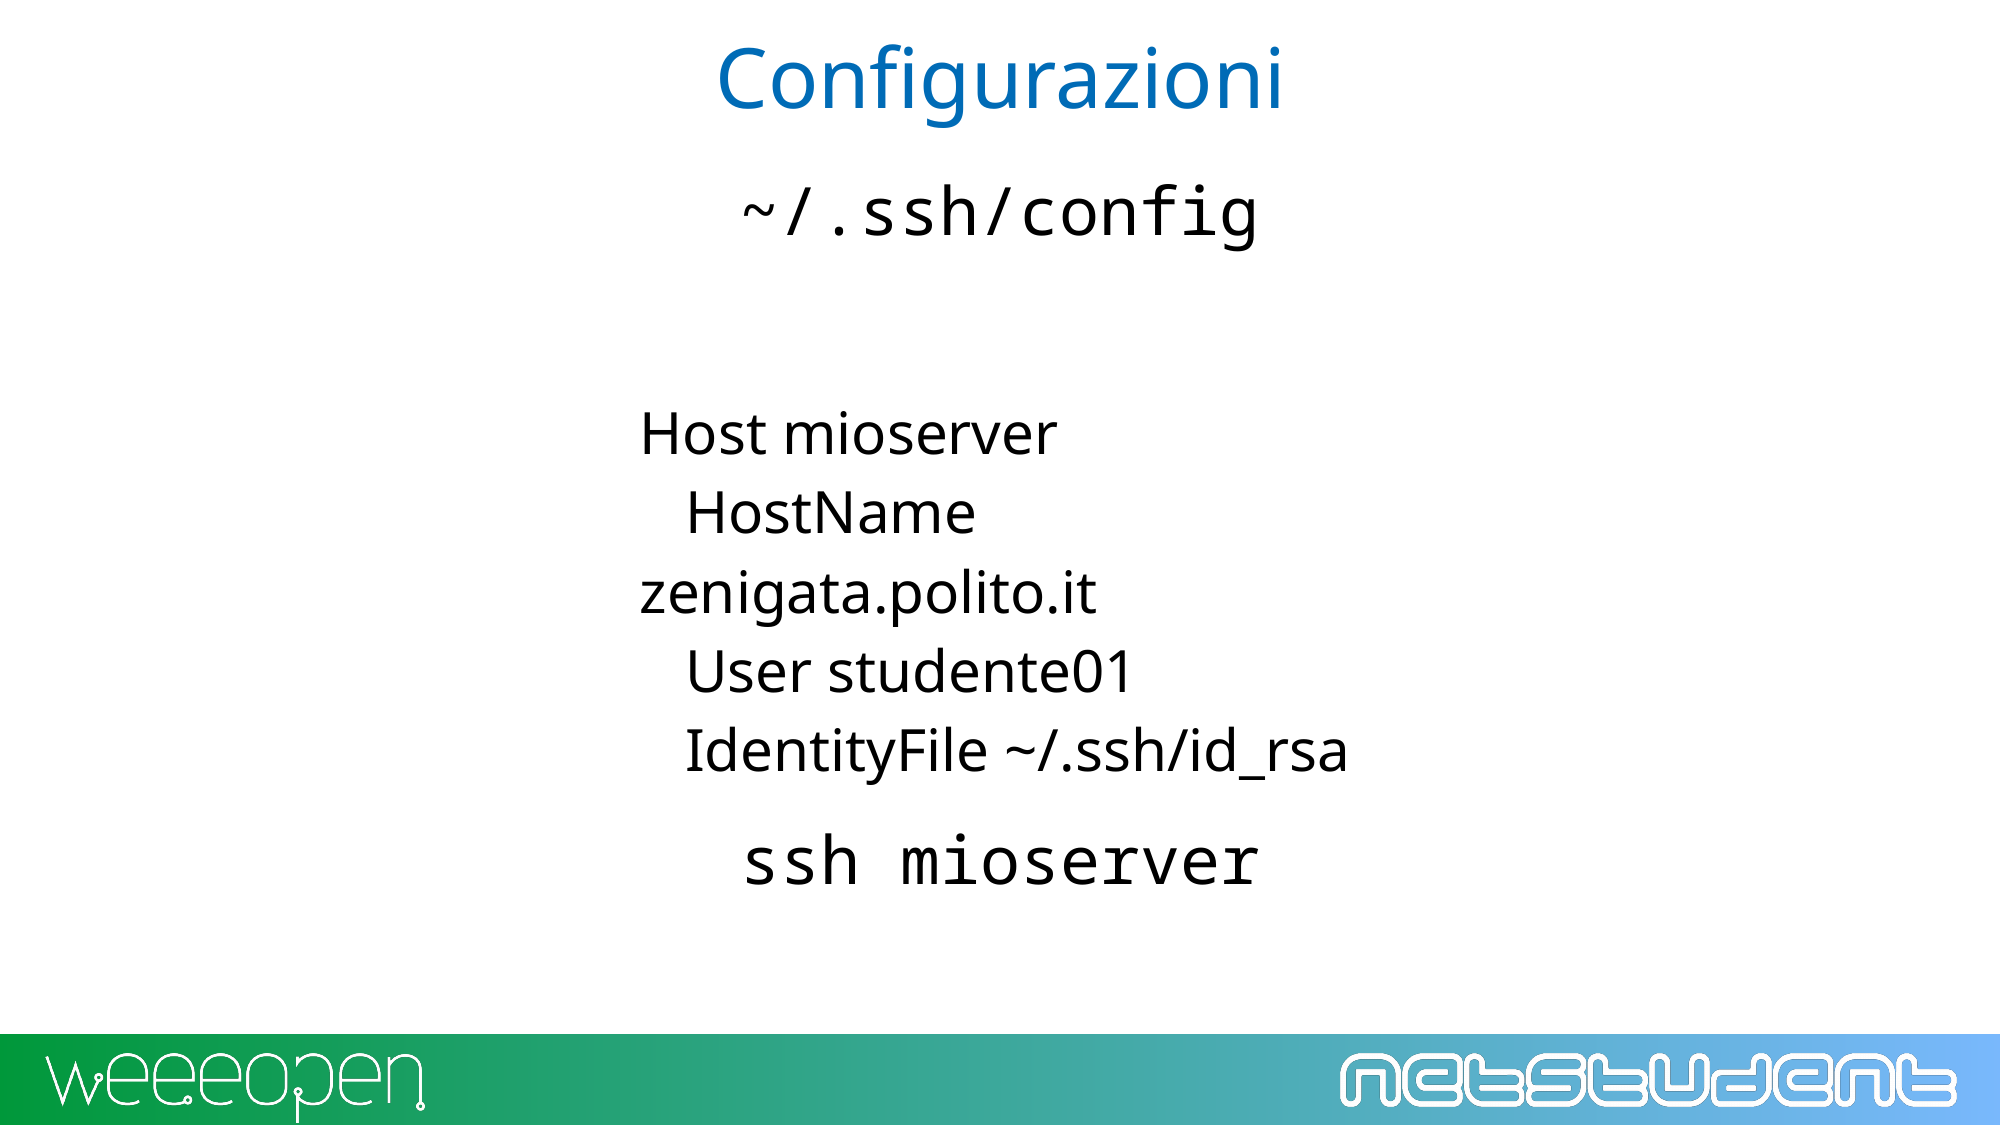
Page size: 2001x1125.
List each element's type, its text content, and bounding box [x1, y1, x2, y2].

text_box ssh mioserver [725, 810, 1275, 906]
text_box ~/.ssh/config [725, 161, 1275, 257]
picture [1340, 1053, 1957, 1107]
picture [45, 1053, 425, 1123]
title Configurazioni [43, 29, 1959, 136]
text_box Host mioserver HostName zenigata.polito.it User studente01 IdentityFile ~/.ssh/id_rsa [624, 385, 1375, 740]
